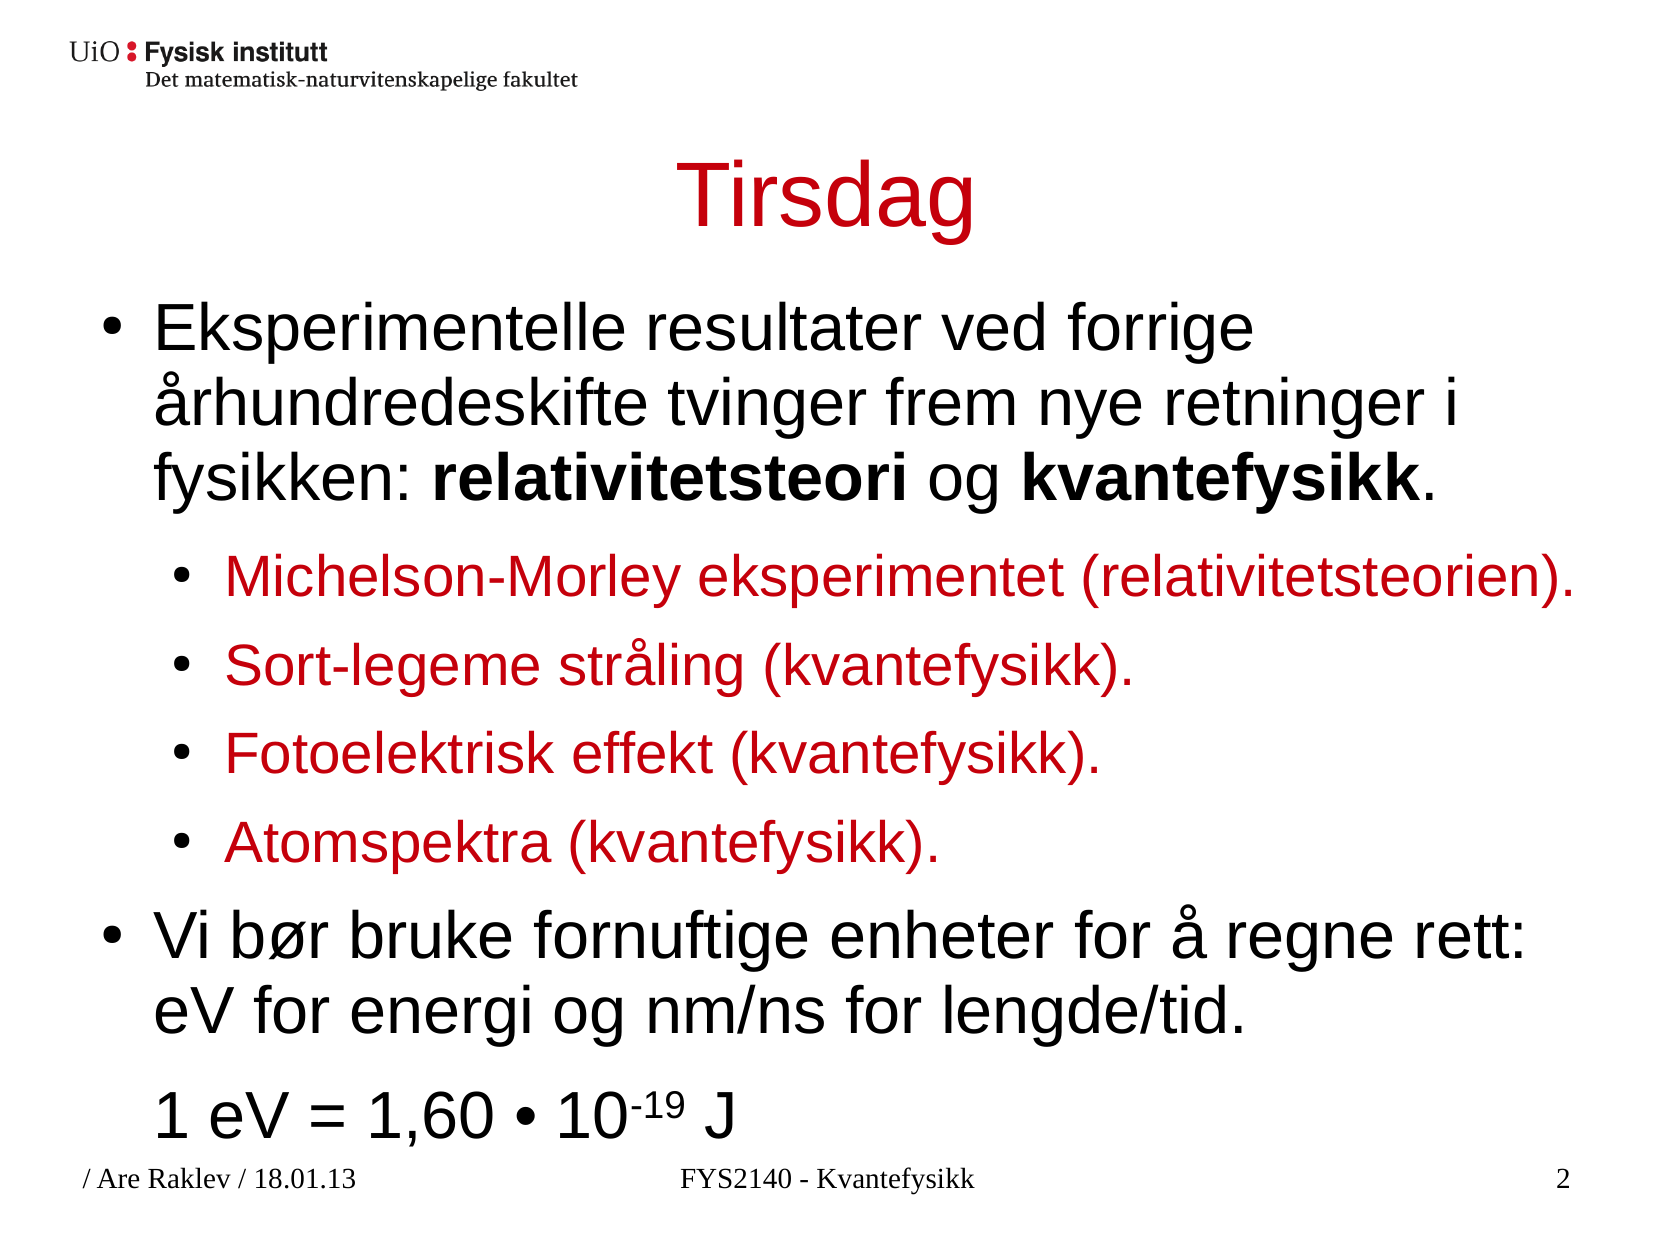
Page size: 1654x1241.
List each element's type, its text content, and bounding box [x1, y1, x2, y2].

picture [68, 37, 581, 93]
list Eksperimentelle resultater ved forrige århundredeskifte tvinger frem nye retninger i fysikken: relativitetsteori og kvantefysikk. Michelson-Morley eksperimentet (relativitetsteorien). Sort-legeme stråling (kvantefysikk). Fotoelektrisk effekt (kvantefysikk). Atomspektra (kvantefysikk). Vi bør bruke fornuftige enheter for å regne rett: eV for energi og nm/ns for lengde/tid. 1 eV = 1,60 • 10-19 J [82, 290, 1613, 1152]
title Tirsdag [82, 90, 1571, 290]
